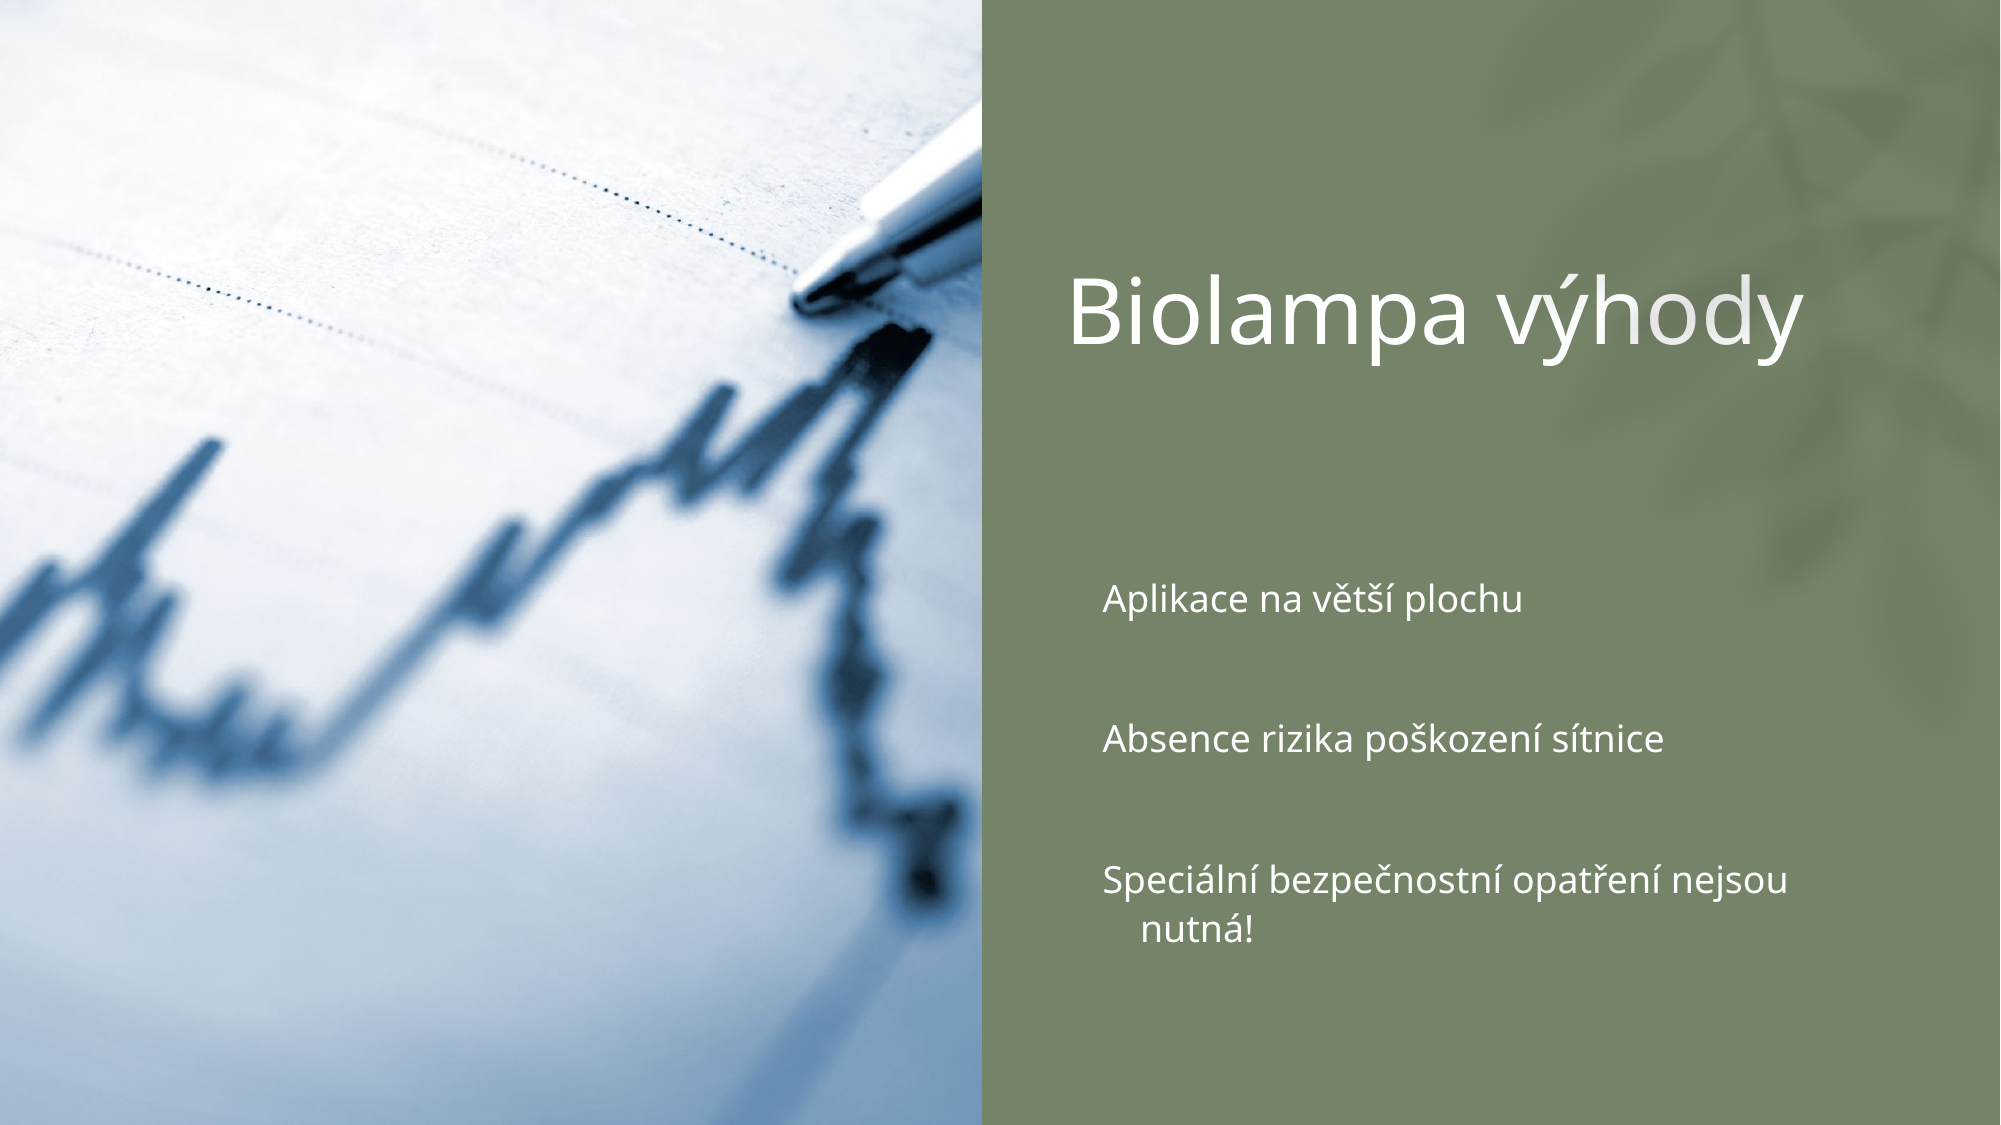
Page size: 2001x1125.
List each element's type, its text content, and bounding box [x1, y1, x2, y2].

text_box [982, 0, 2000, 1125]
list Aplikace na větší plochu Absence rizika poškození sítnice Speciální bezpečnostní opatření nejsou nutná! [1050, 562, 1925, 987]
picture [0, 0, 982, 1125]
title Biolampa výhody [1050, 75, 1431, 541]
picture [1431, 0, 2000, 756]
